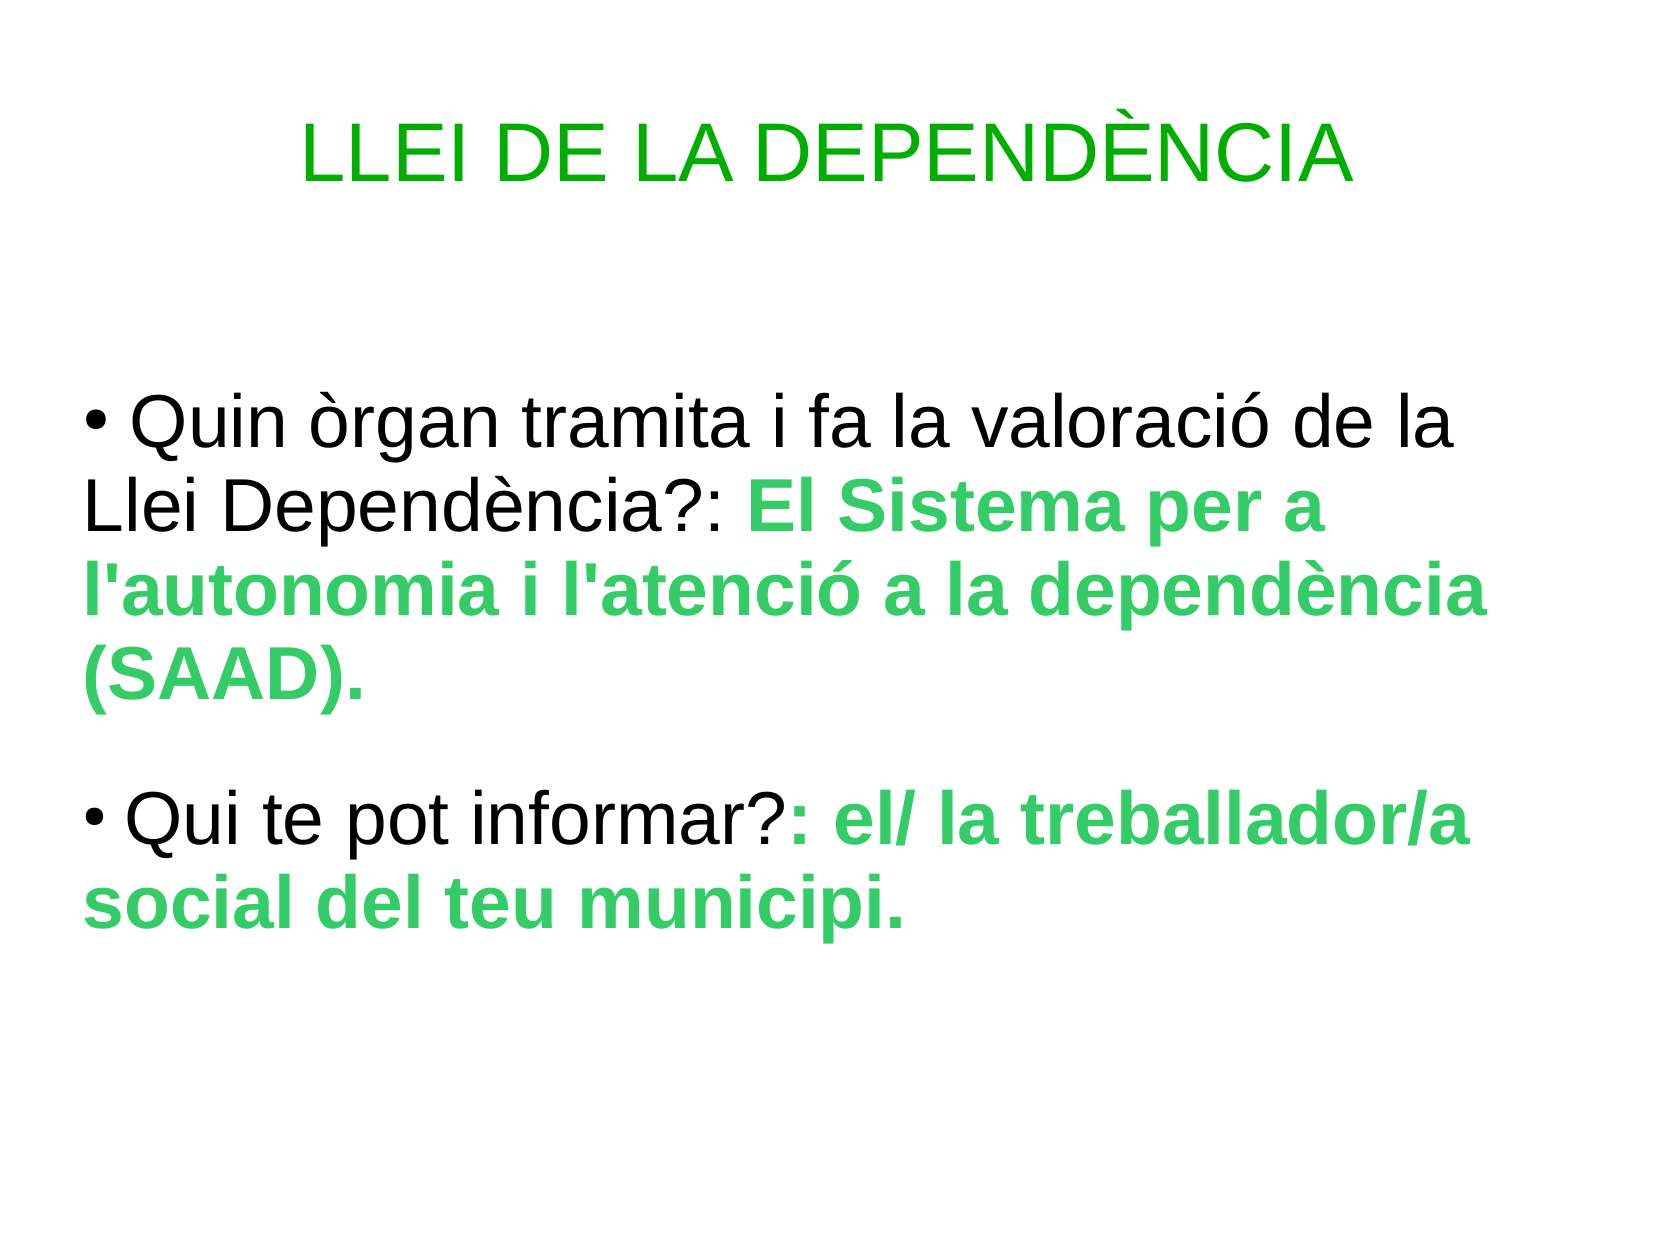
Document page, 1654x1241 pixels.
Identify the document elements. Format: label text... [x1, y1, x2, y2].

title LLEI DE LA DEPENDÈNCIA [82, 56, 1571, 250]
subtitle Quin òrgan tramita i fa la valoració de la Llei Dependència?: El Sistema per a l'autonomia i l'atenció a la dependència (SAAD). Qui te pot informar?: el/ la treballador/a social del teu municipi. [82, 297, 1571, 1102]
